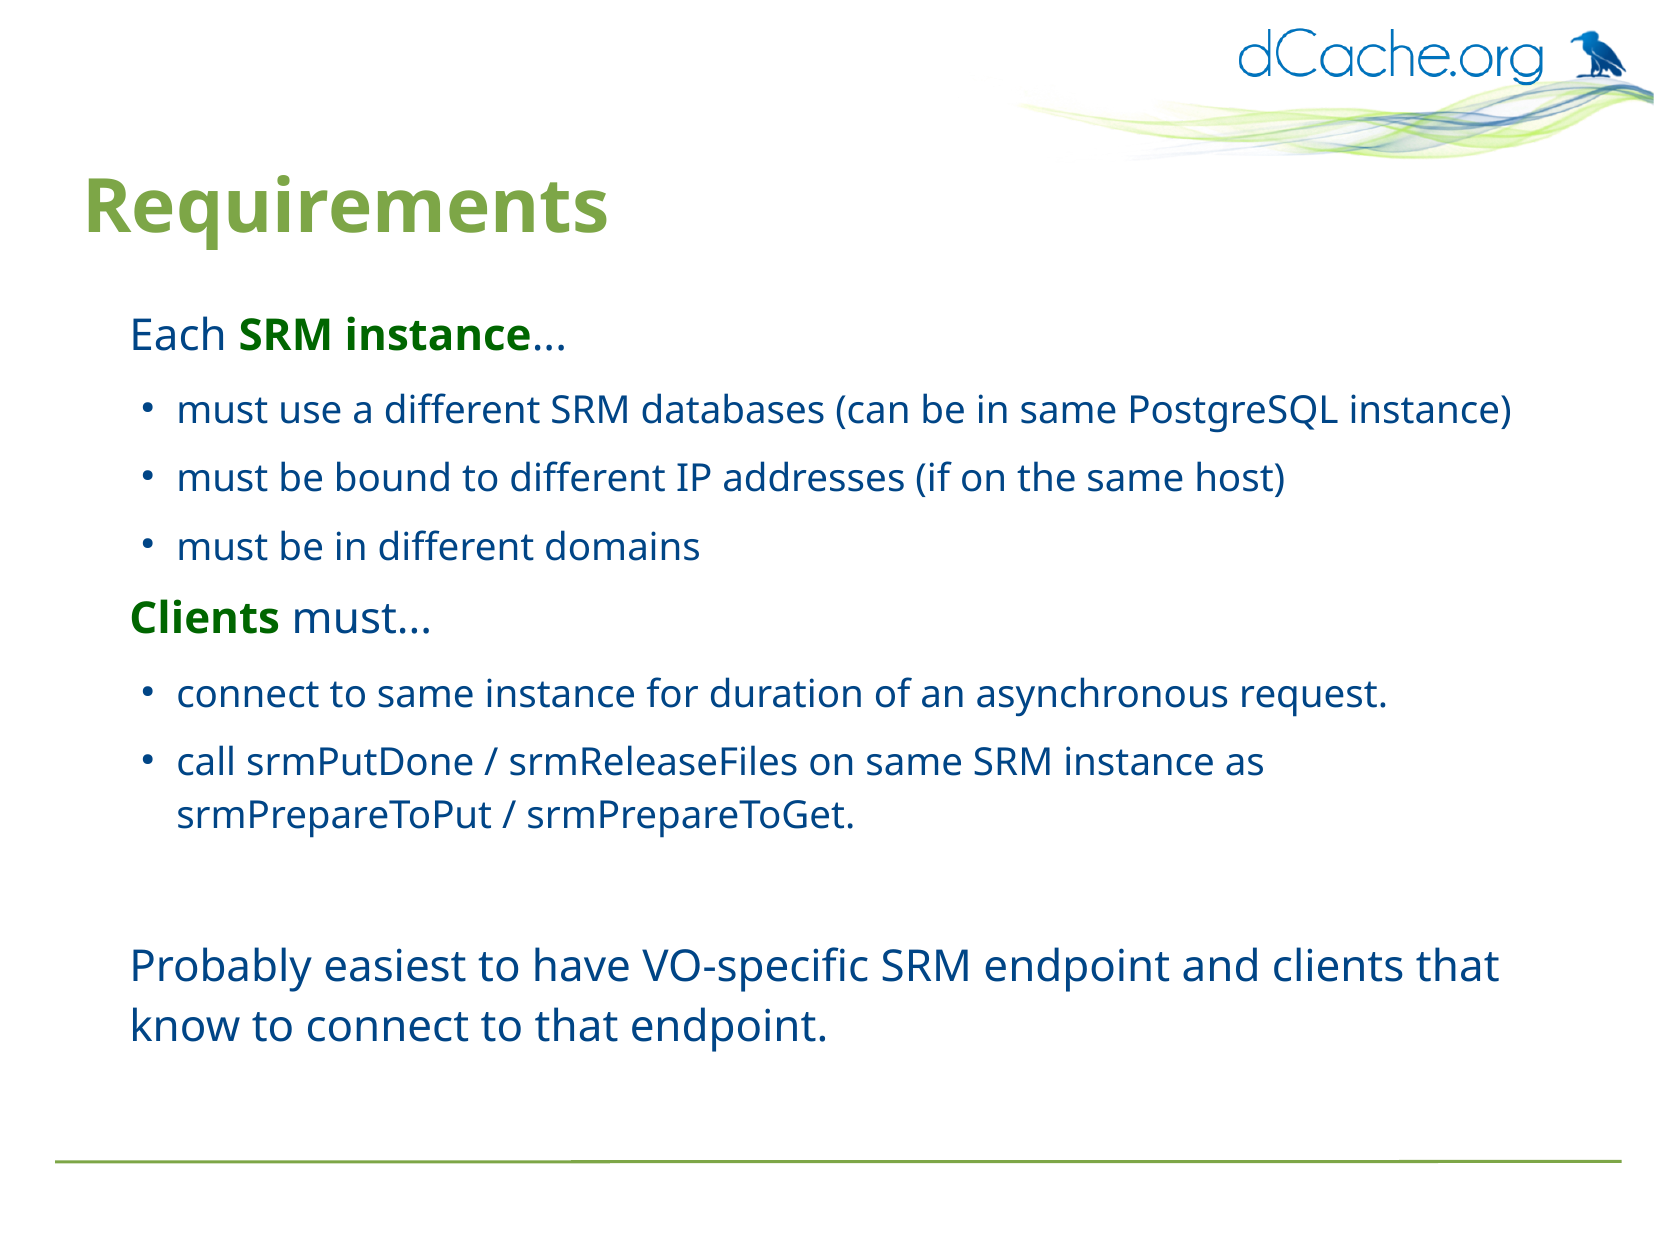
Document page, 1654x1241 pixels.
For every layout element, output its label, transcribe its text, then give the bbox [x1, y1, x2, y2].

list Each SRM instance... must use a different SRM databases (can be in same PostgreSQL instance) must be bound to different IP addresses (if on the same host) must be in different domains Clients must... connect to same instance for duration of an asynchronous request. call srmPutDone / srmReleaseFiles on same SRM instance as srmPrepareToPut / srmPrepareToGet. Probably easiest to have VO-specific SRM endpoint and clients that know to connect to that endpoint. [82, 302, 1571, 1075]
picture [956, 16, 1654, 169]
title Requirements [82, 155, 1605, 252]
